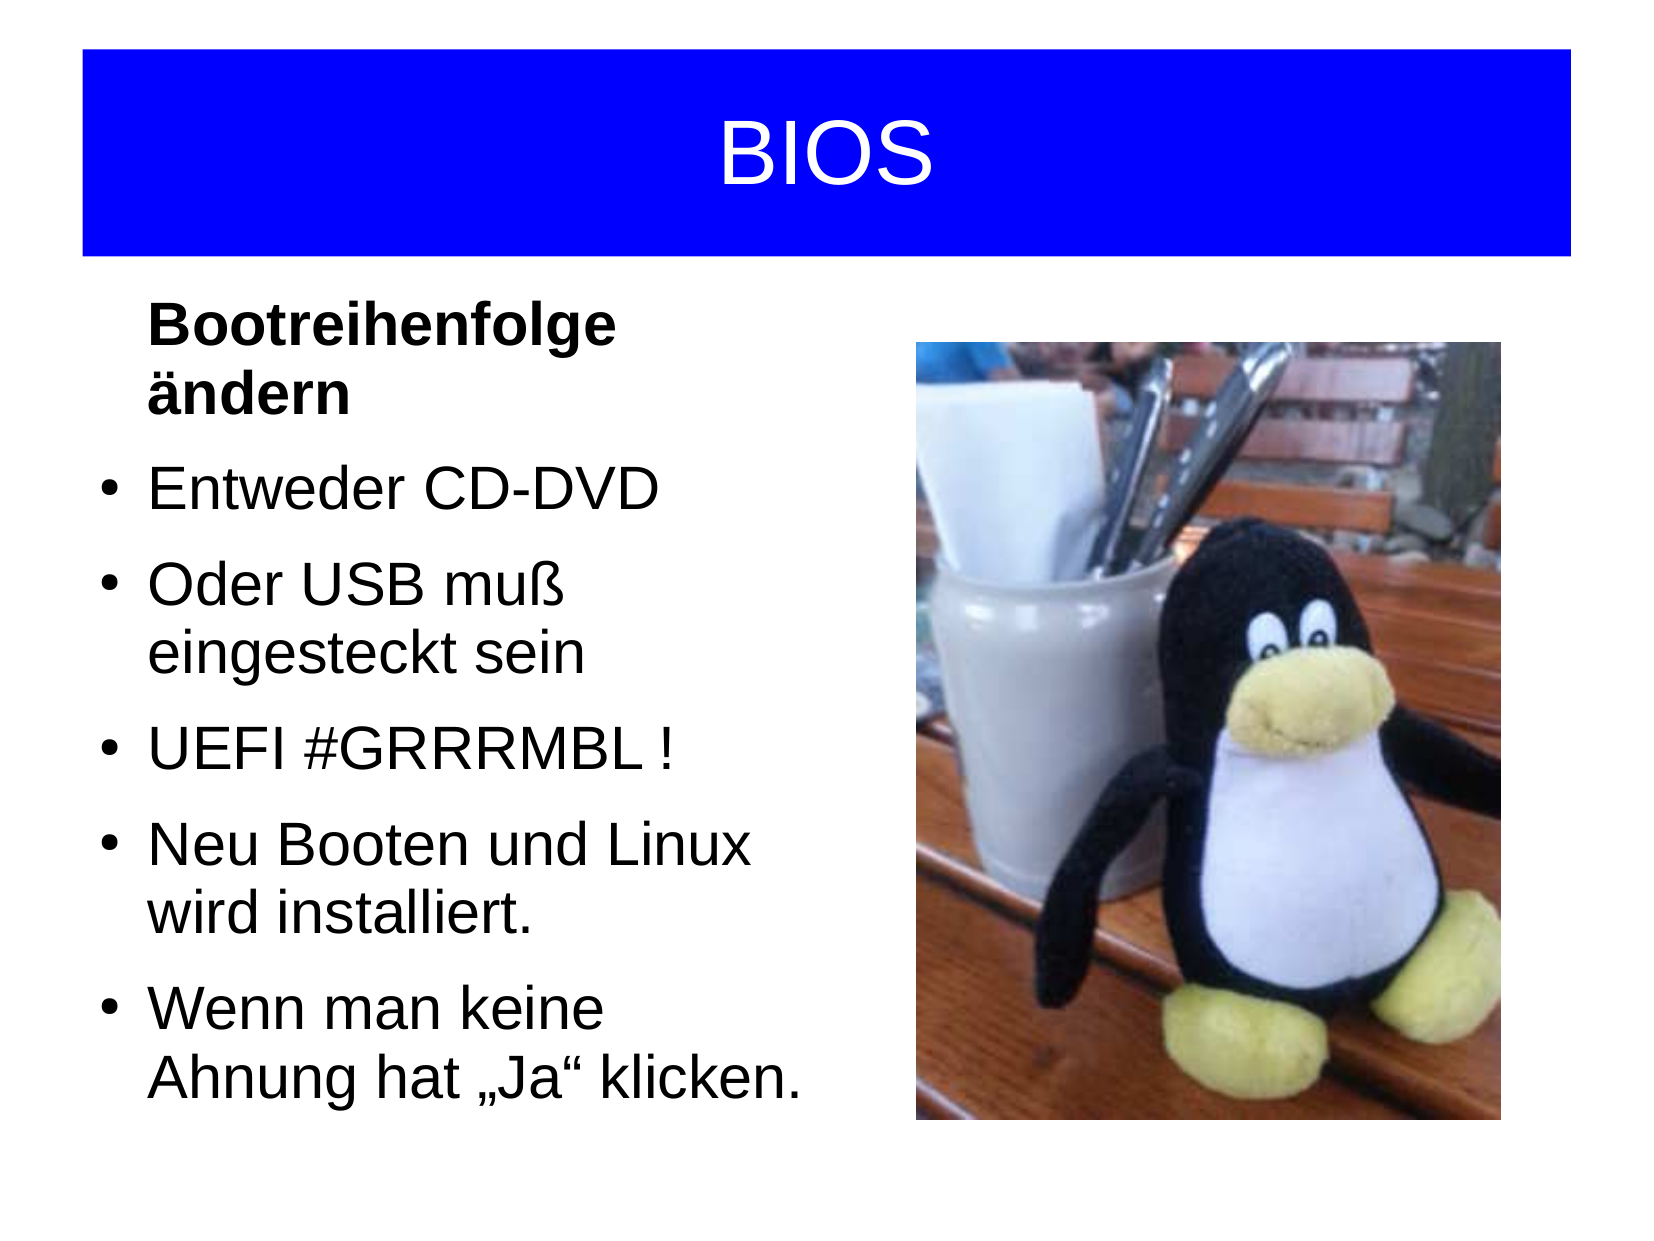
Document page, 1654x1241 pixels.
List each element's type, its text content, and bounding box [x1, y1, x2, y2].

list Bootreihenfolge ändern Entweder CD-DVD Oder USB muß eingesteckt sein UEFI #GRRRMBL ! Neu Booten und Linux wird installiert. Wenn man keine Ahnung hat „Ja“ klicken. [82, 290, 809, 1170]
picture [916, 342, 1501, 1120]
title BIOS [82, 49, 1571, 257]
